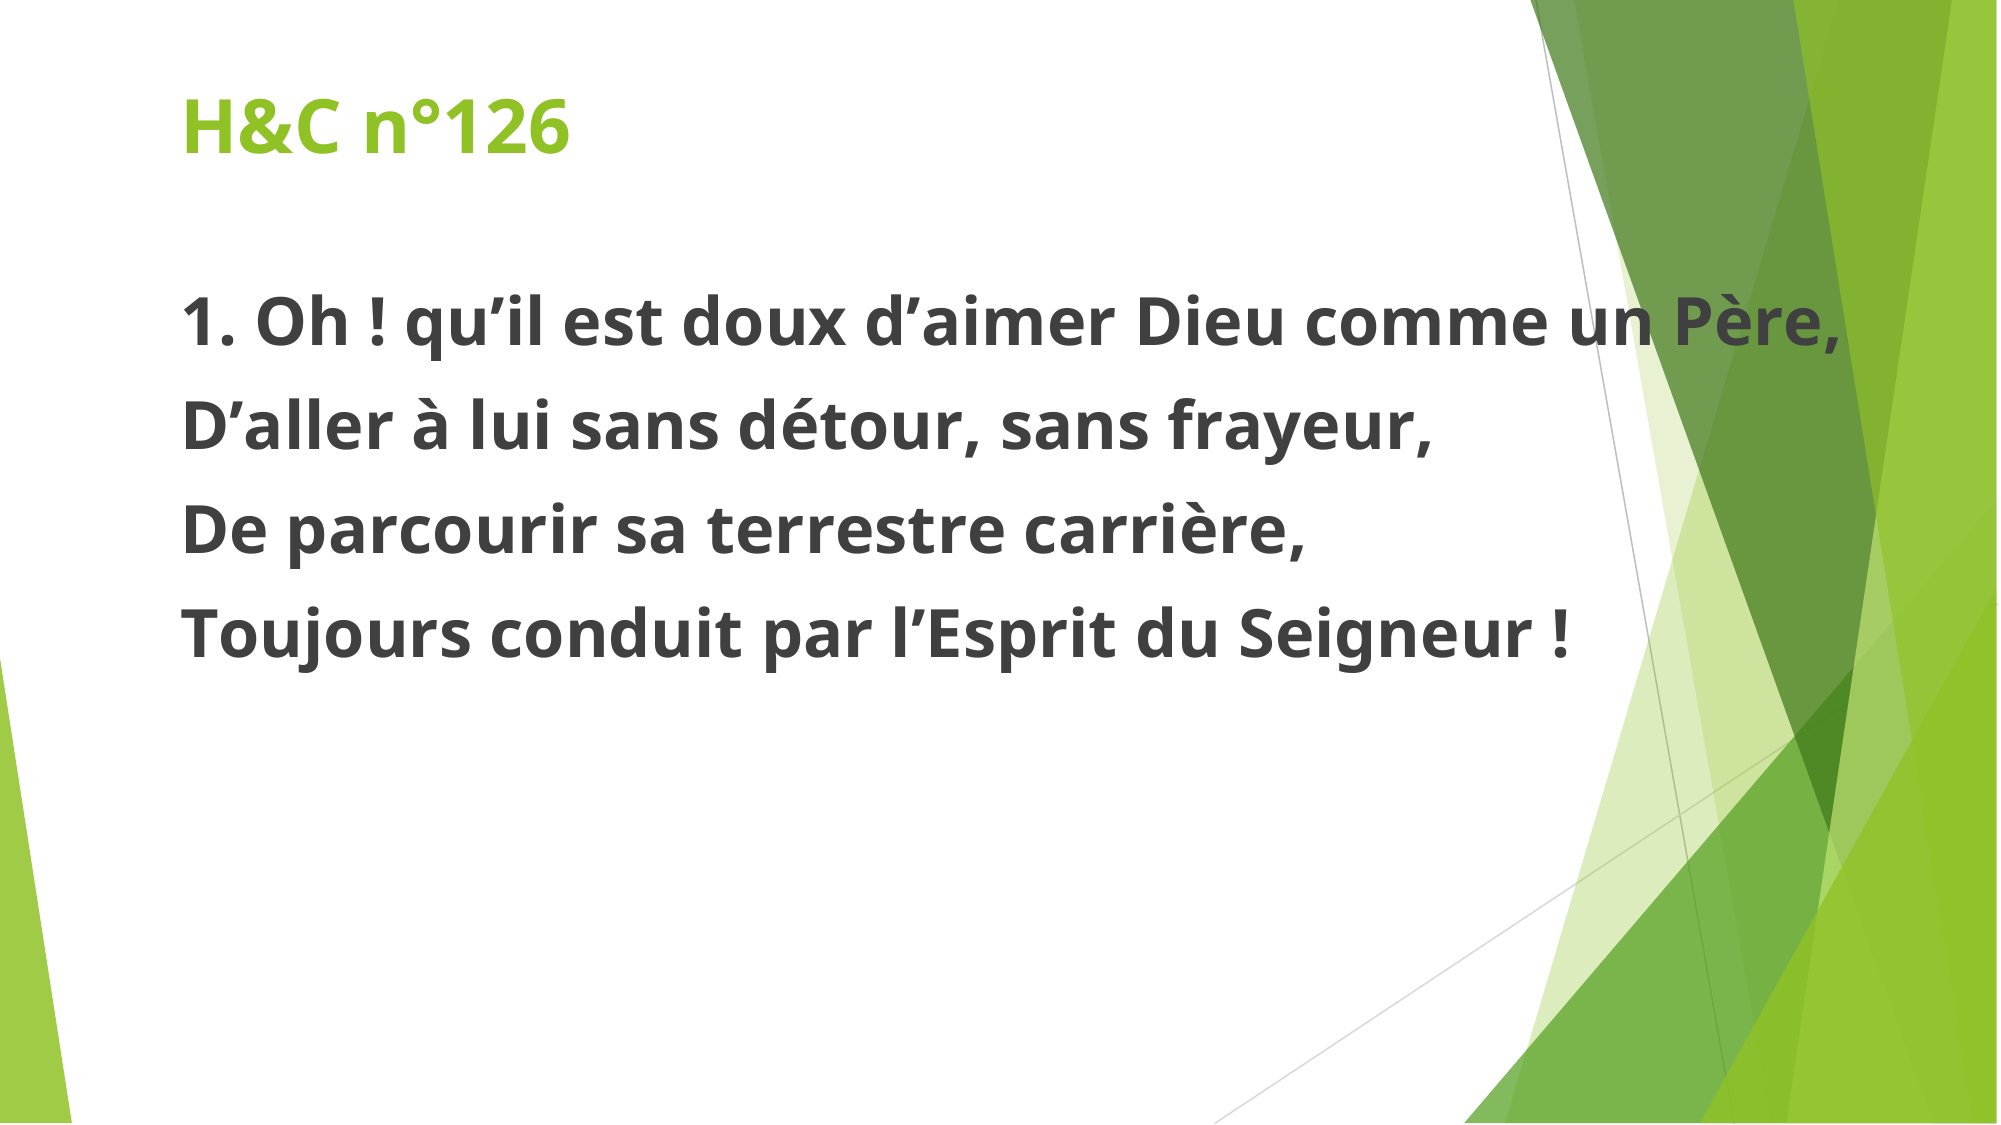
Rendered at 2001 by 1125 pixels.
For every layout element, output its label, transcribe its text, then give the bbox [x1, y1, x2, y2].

text_box H&C n°126 [165, 70, 1522, 178]
text_box 1. Oh ! qu’il est doux d’aimer Dieu comme un Père, D’aller à lui sans détour, sans frayeur, De parcourir sa terrestre carrière, Toujours conduit par l’Esprit du Seigneur ! [165, 259, 2001, 1037]
